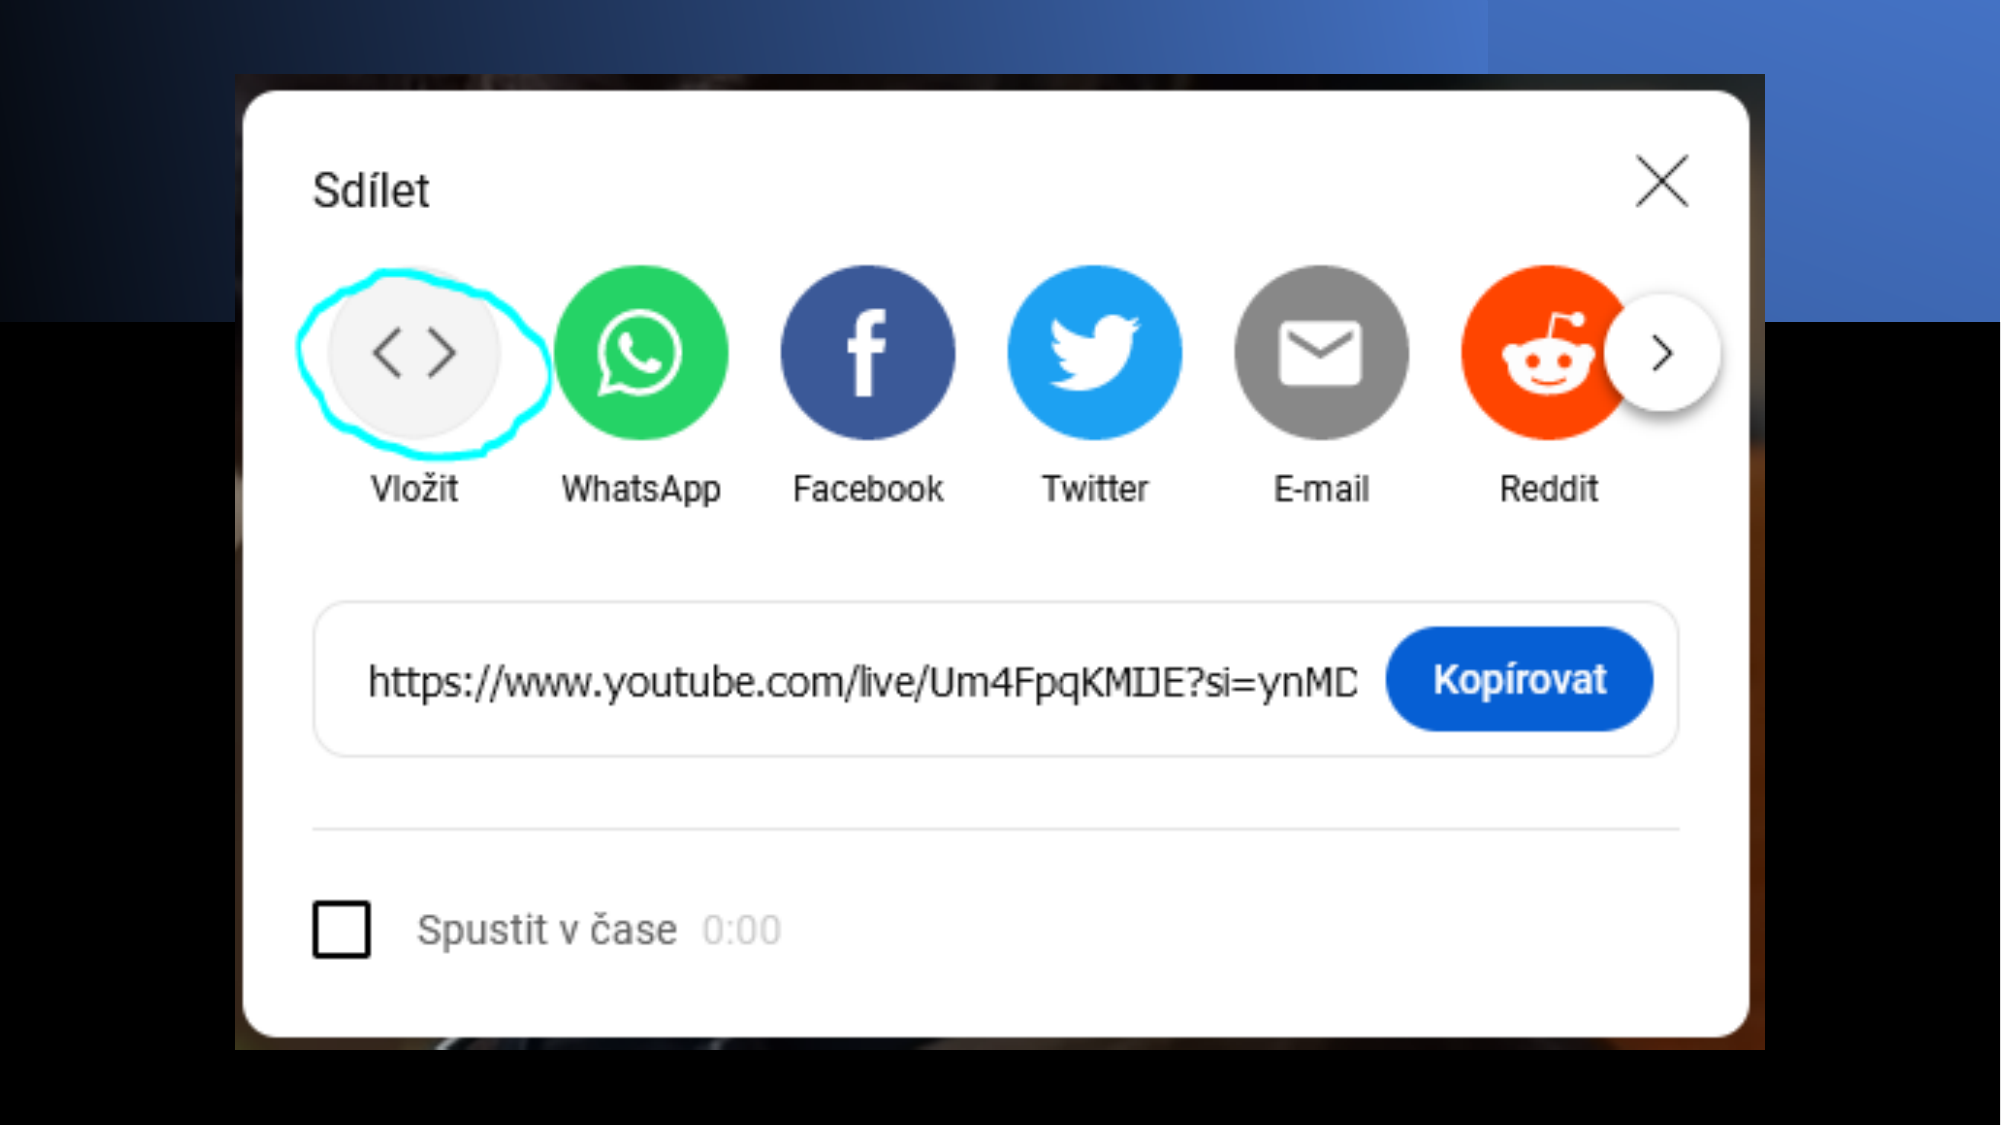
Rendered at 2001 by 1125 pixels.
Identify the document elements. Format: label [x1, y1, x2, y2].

text_box [0, 0, 2000, 1125]
picture [235, 75, 1765, 1051]
